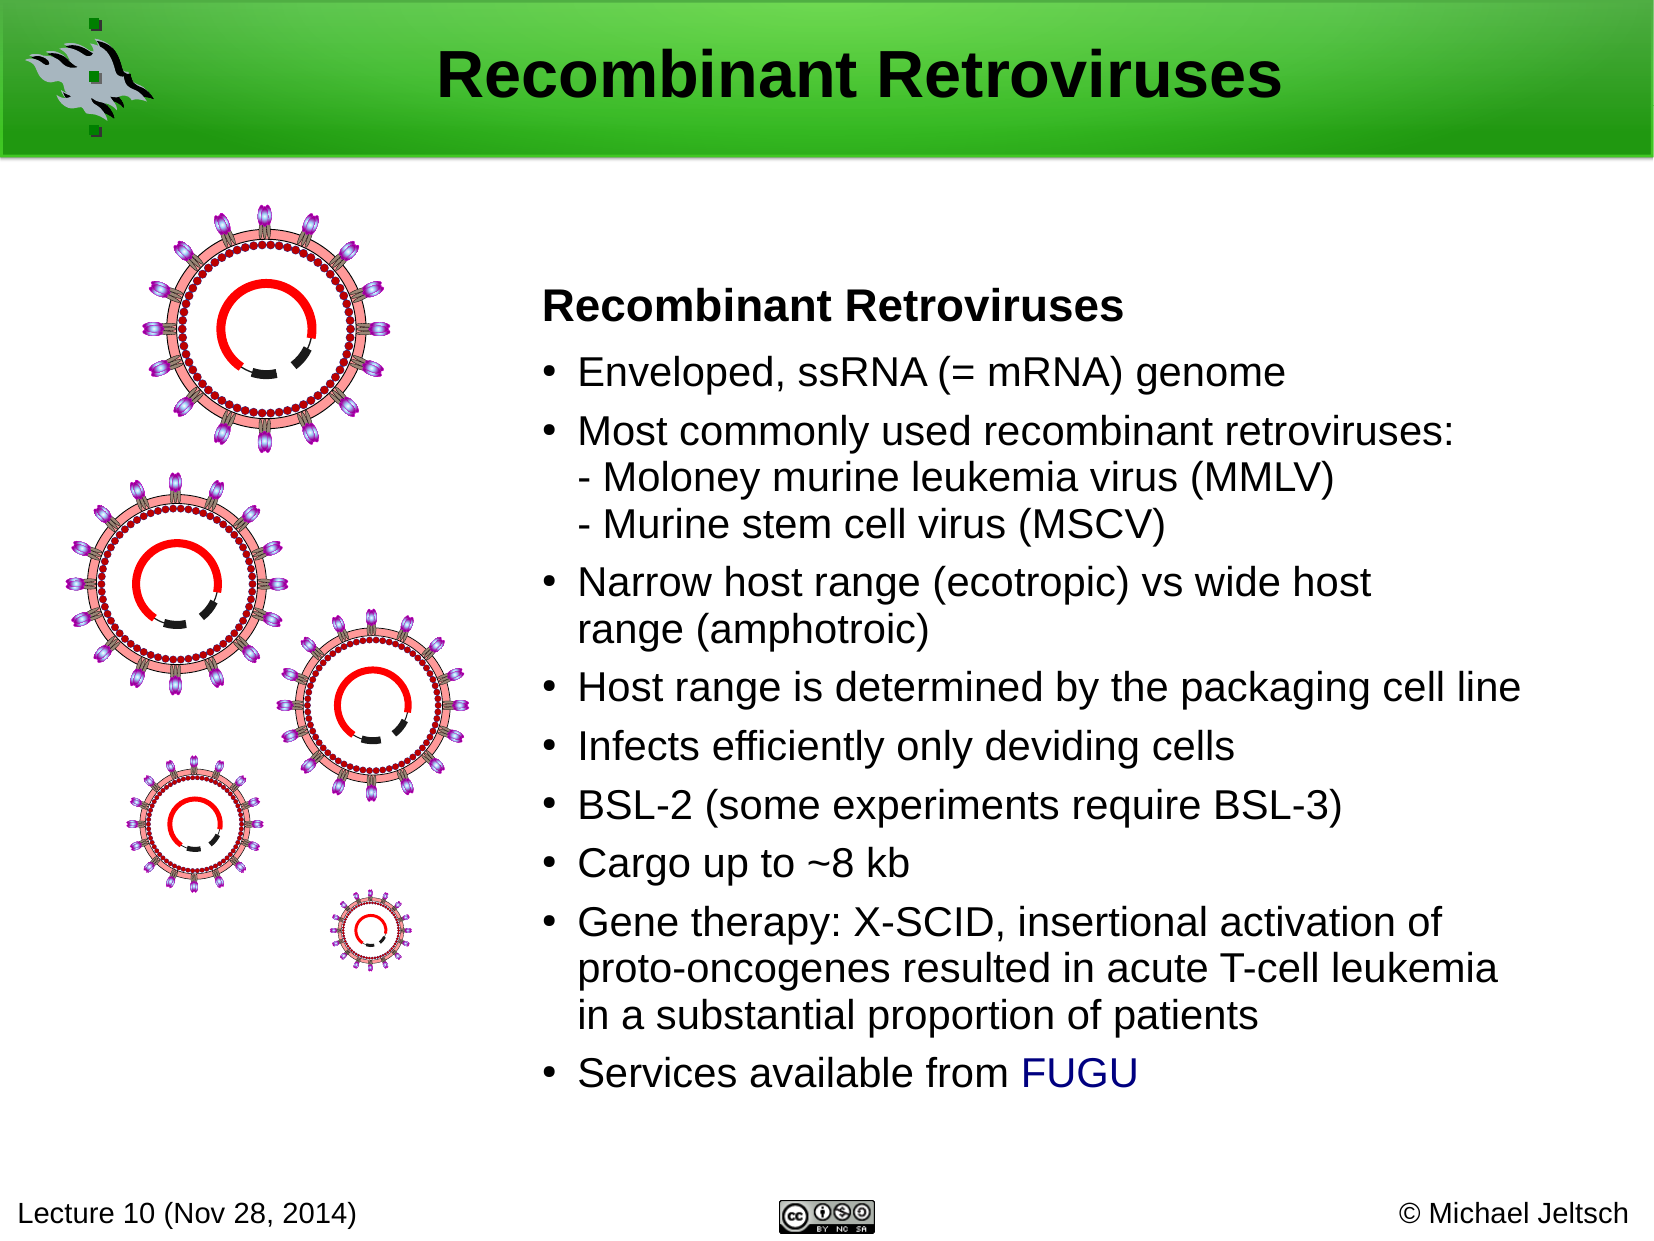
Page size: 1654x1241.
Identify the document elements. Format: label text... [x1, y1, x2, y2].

title Recombinant Retroviruses [240, 29, 1481, 120]
picture [779, 1200, 875, 1234]
picture [1, 195, 516, 899]
text_box Recombinant Retroviruses Enveloped, ssRNA (= mRNA) genome Most commonly used recombinant retroviruses: - Moloney murine leukemia virus (MMLV) - Murine stem cell virus (MSCV) Narrow host range (ecotropic) vs wide host range (amphotroic) Host range is determined by the packaging cell line Infects efficiently only deviding cells BSL-2 (some experiments require BSL-3) Cargo up to ~8 kb Gene therapy: X-SCID, insertional activation of proto-oncogenes resulted in acute T-cell leukemia in a substantial proportion of patients Services available from FUGU [527, 272, 1538, 1171]
picture [306, 886, 432, 976]
